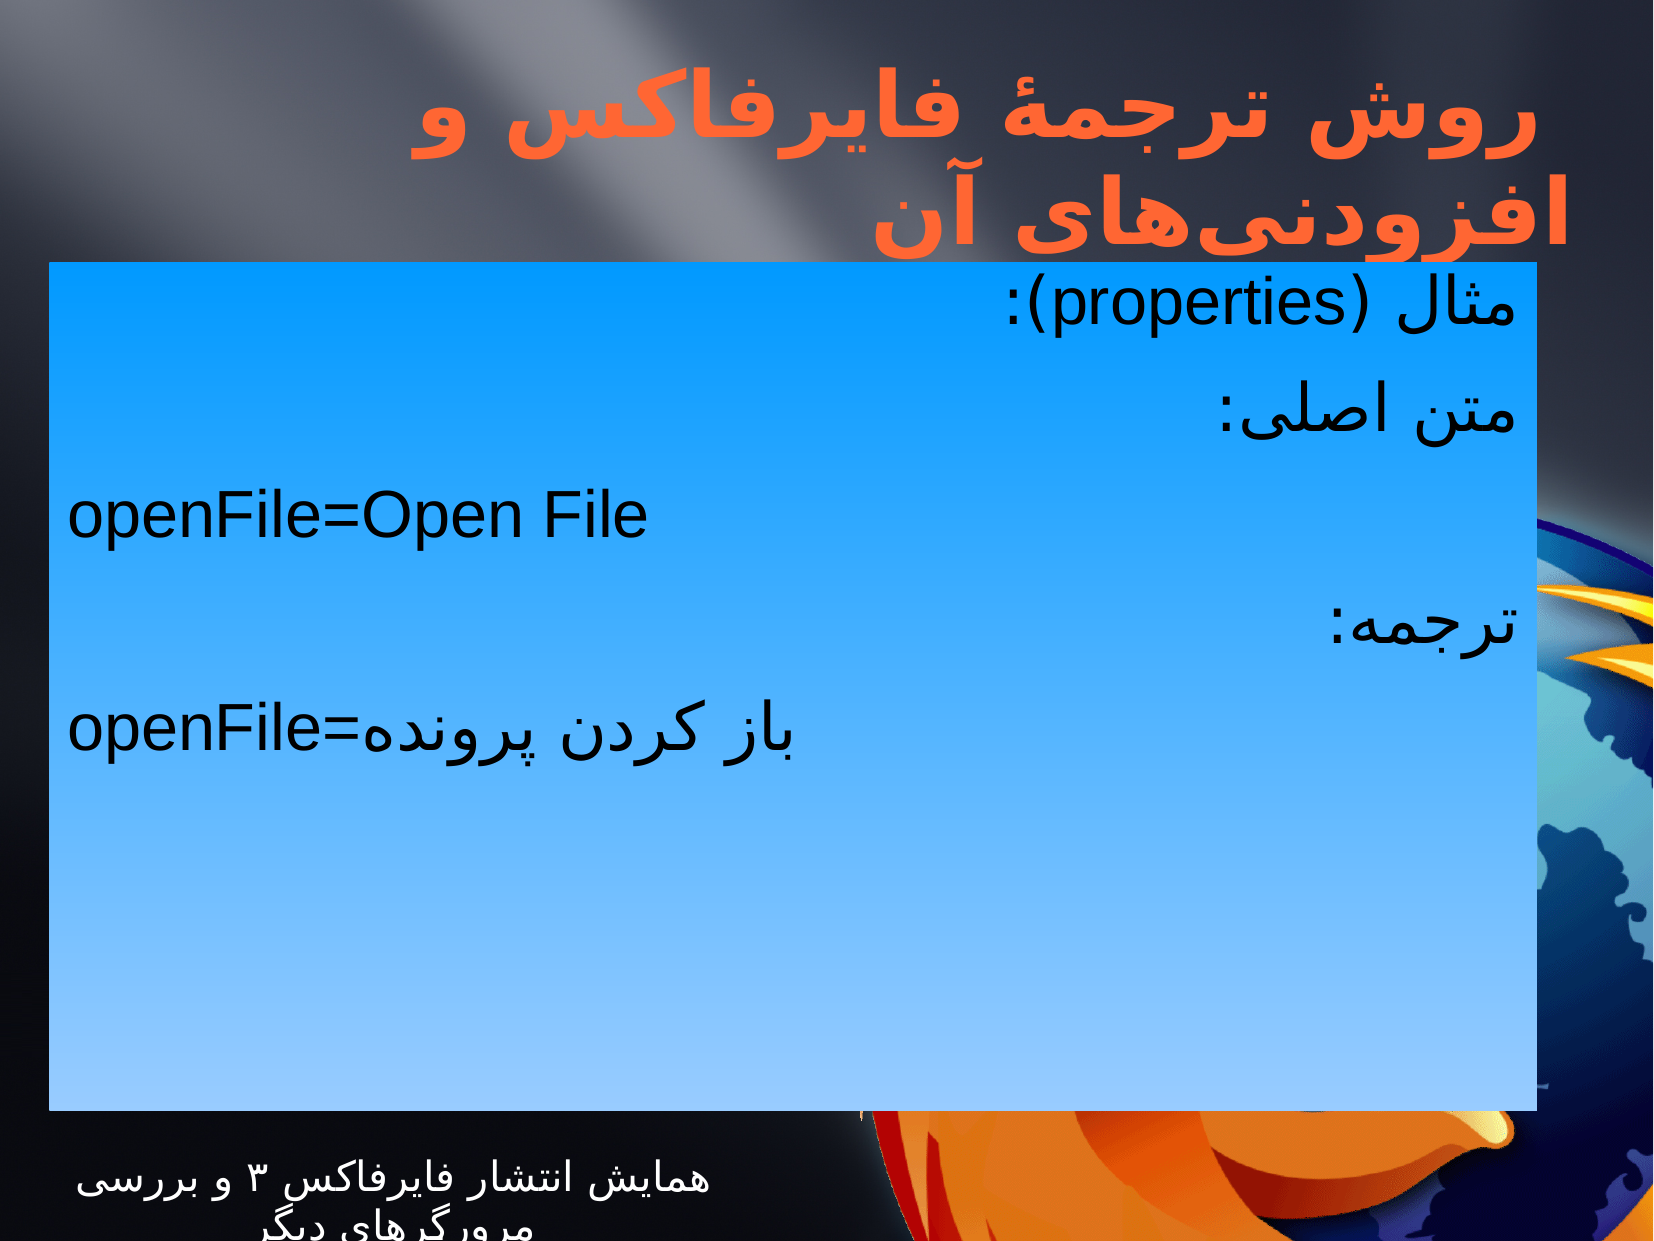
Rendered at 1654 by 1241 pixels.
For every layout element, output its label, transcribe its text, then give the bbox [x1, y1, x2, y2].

picture [0, 0, 1654, 1241]
picture [521, 1231, 528, 1237]
list مثال (properties): متن اصلی: openFile=Open File ترجمه: openFile=باز کردن پرونده [49, 262, 1537, 1111]
title روش ترجمهٔ فایرفاکس و افزودنی‌های آن [149, 55, 1575, 263]
